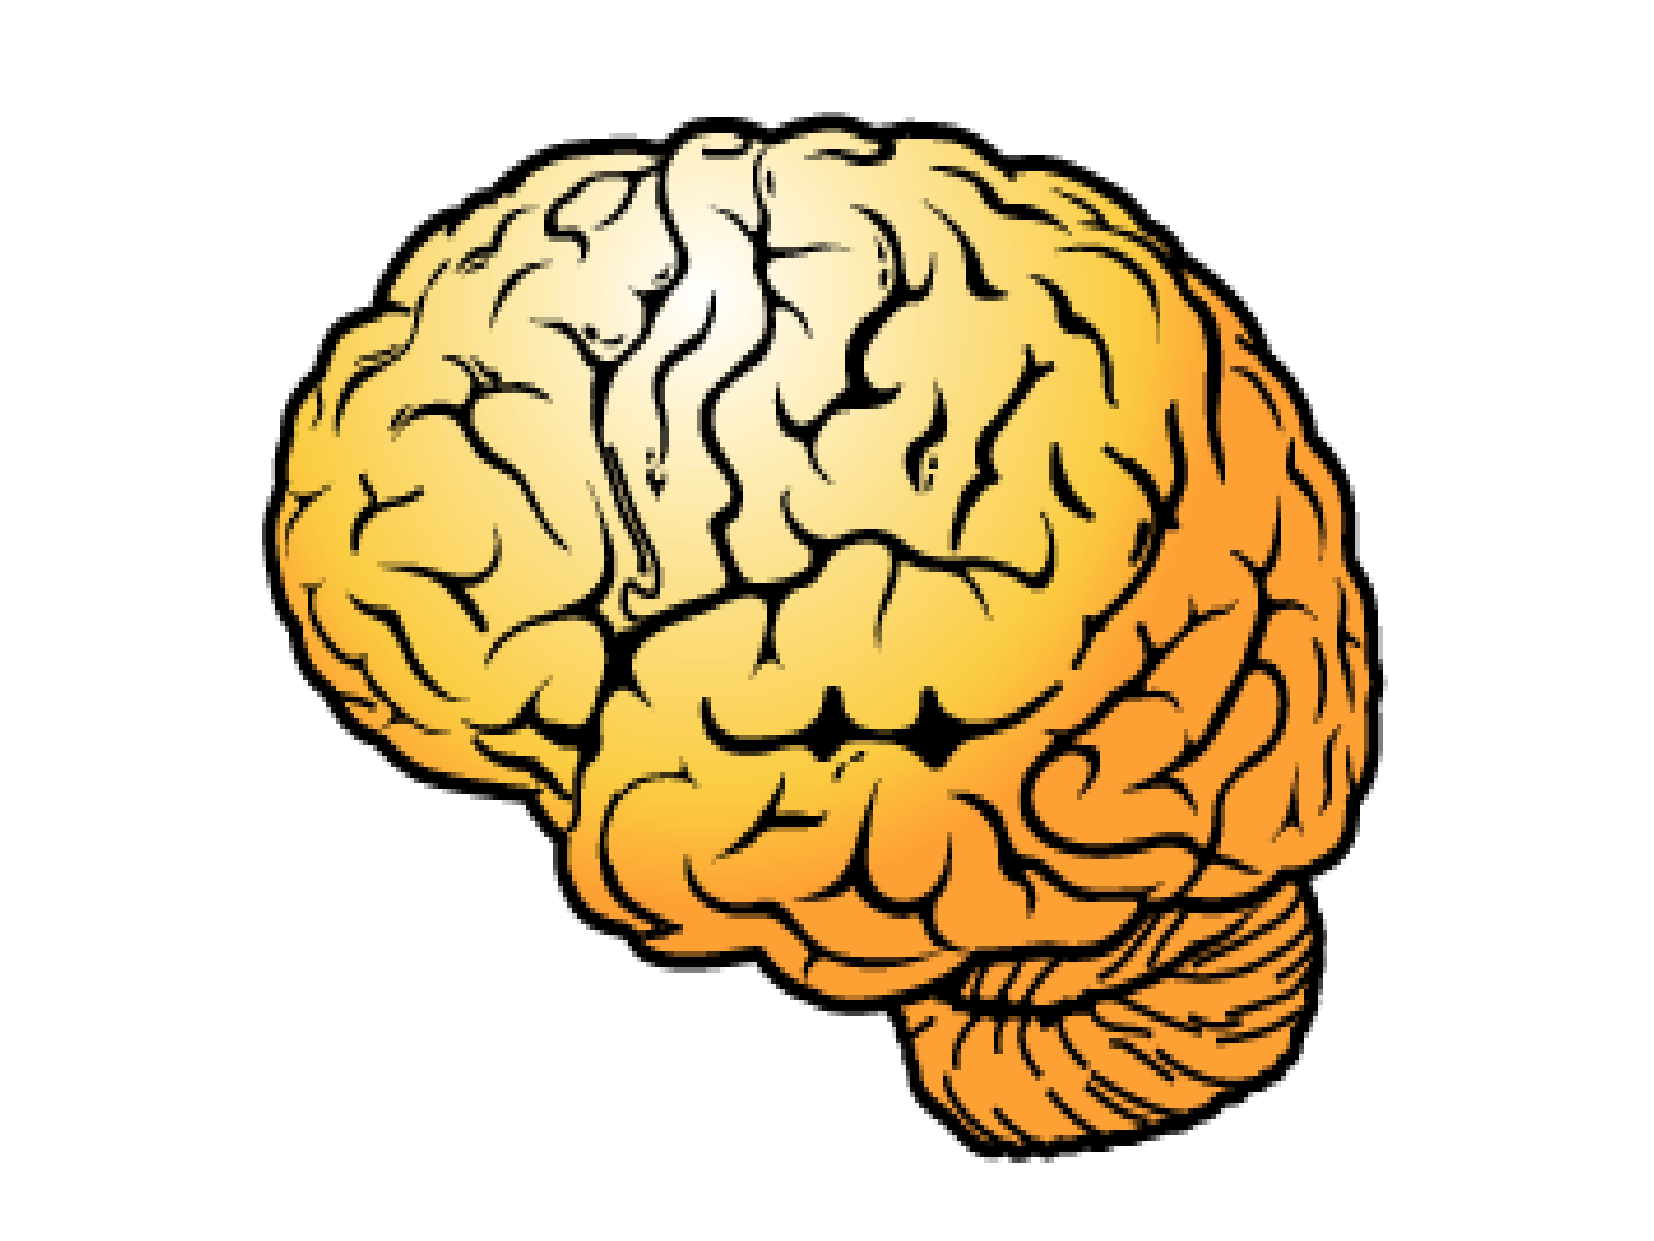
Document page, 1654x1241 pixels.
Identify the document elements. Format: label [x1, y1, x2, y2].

picture [262, 112, 1388, 1163]
